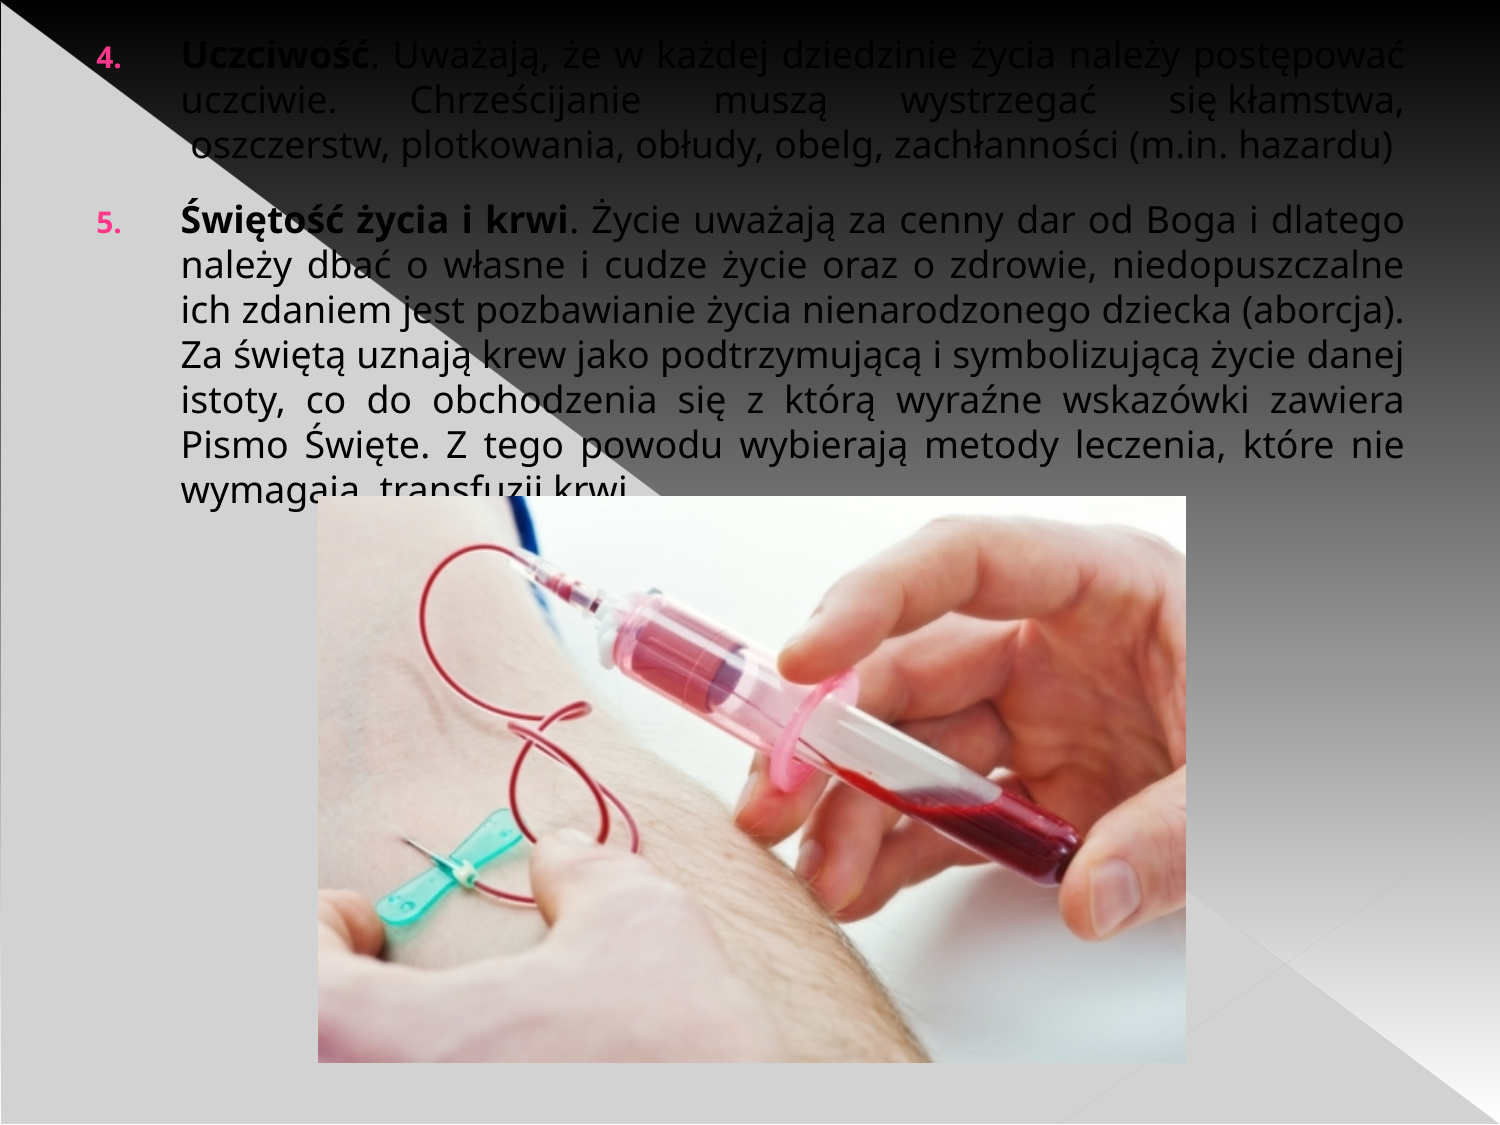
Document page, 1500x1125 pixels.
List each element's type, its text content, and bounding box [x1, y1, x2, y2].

list Uczciwość. Uważają, że w każdej dziedzinie życia należy postępować uczciwie. Chrześcijanie muszą wystrzegać się kłamstwa, oszczerstw, plotkowania, obłudy, obelg, zachłanności (m.in. hazardu) Świętość życia i krwi. Życie uważają za cenny dar od Boga i dlatego należy dbać o własne i cudze życie oraz o zdrowie, niedopuszczalne ich zdaniem jest pozbawianie życia nienarodzonego dziecka (aborcja). Za świętą uznają krew jako podtrzymującą i symbolizującą życie danej istoty, co do obchodzenia się z którą wyraźne wskazówki zawiera Pismo Święte. Z tego powodu wybierają metody leczenia, które nie wymagają transfuzji krwi. [70, 23, 1421, 520]
picture [318, 496, 1186, 1063]
